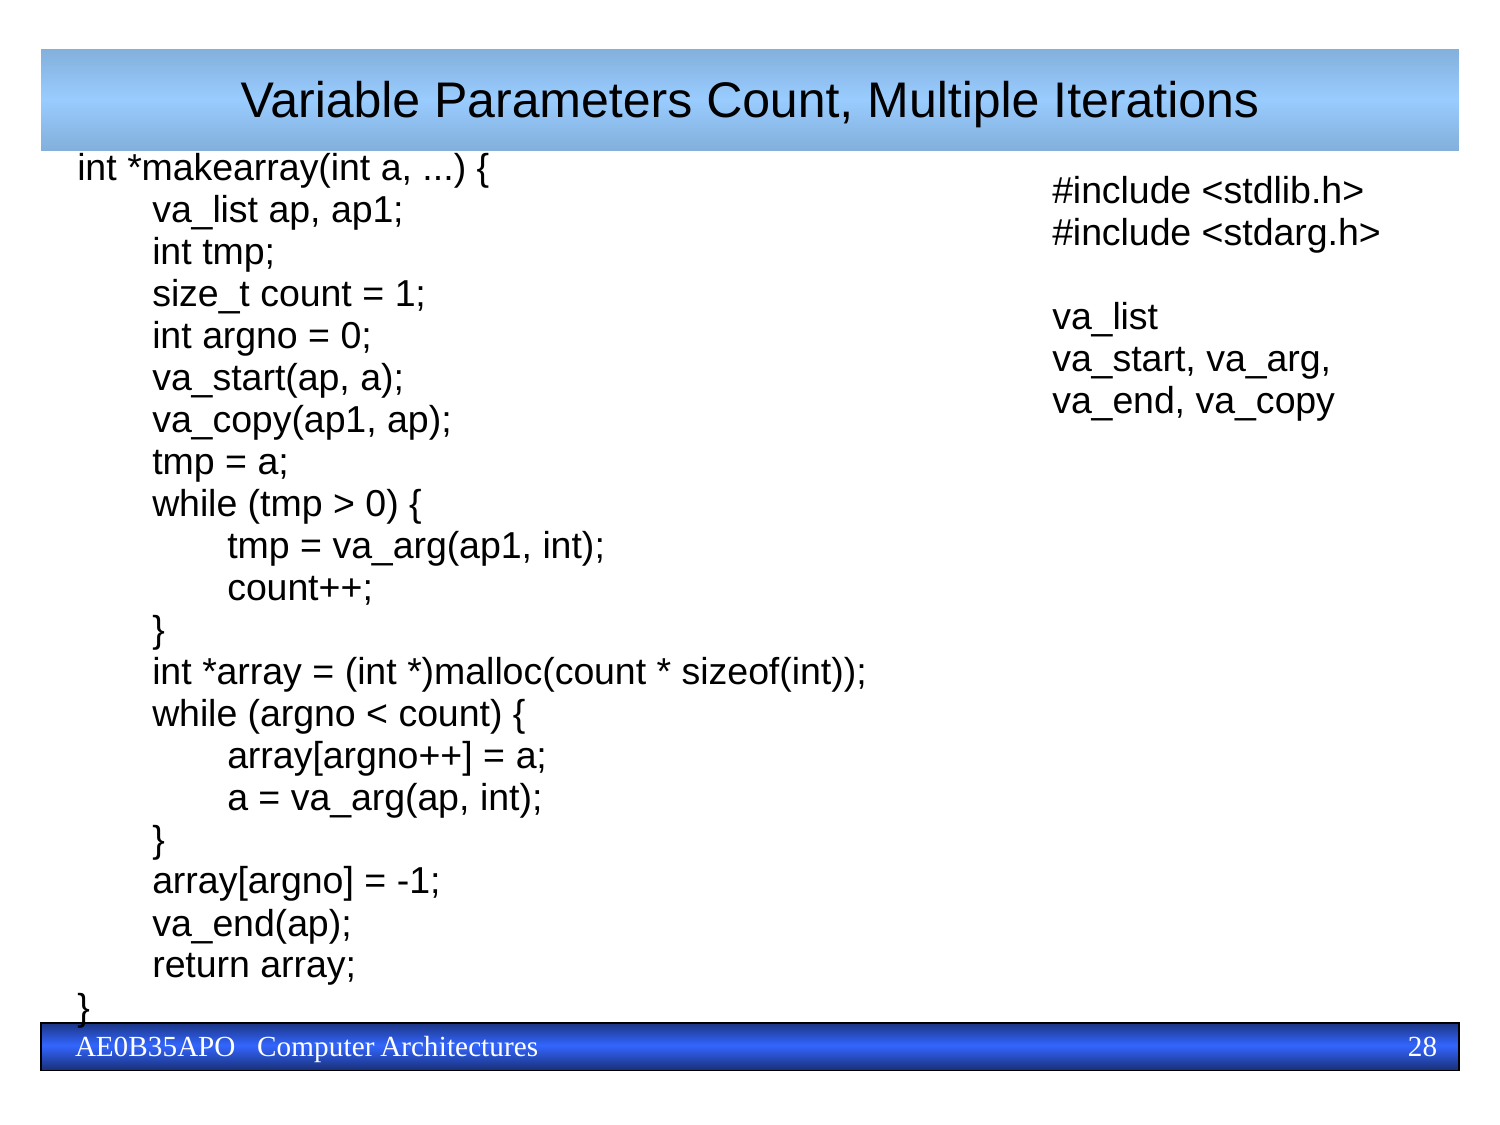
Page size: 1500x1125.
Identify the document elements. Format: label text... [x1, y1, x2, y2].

text_box #include <stdlib.h> #include <stdarg.h> va_list va_start, va_arg, va_end, va_copy [1037, 162, 1425, 430]
text_box int *makearray(int a, ...) { va_list ap, ap1; int tmp; size_t count = 1; int argno = 0; va_start(ap, a); va_copy(ap1, ap); tmp = a; while (tmp > 0) { tmp = va_arg(ap1, int); count++; } int *array = (int *)malloc(count * sizeof(int)); while (argno < count) { array[argno++] = a; a = va_arg(ap, int); } array[argno] = -1; va_end(ap); return array; } [62, 138, 1025, 1120]
title Variable Parameters Count, Multiple Iterations [41, 49, 1459, 151]
